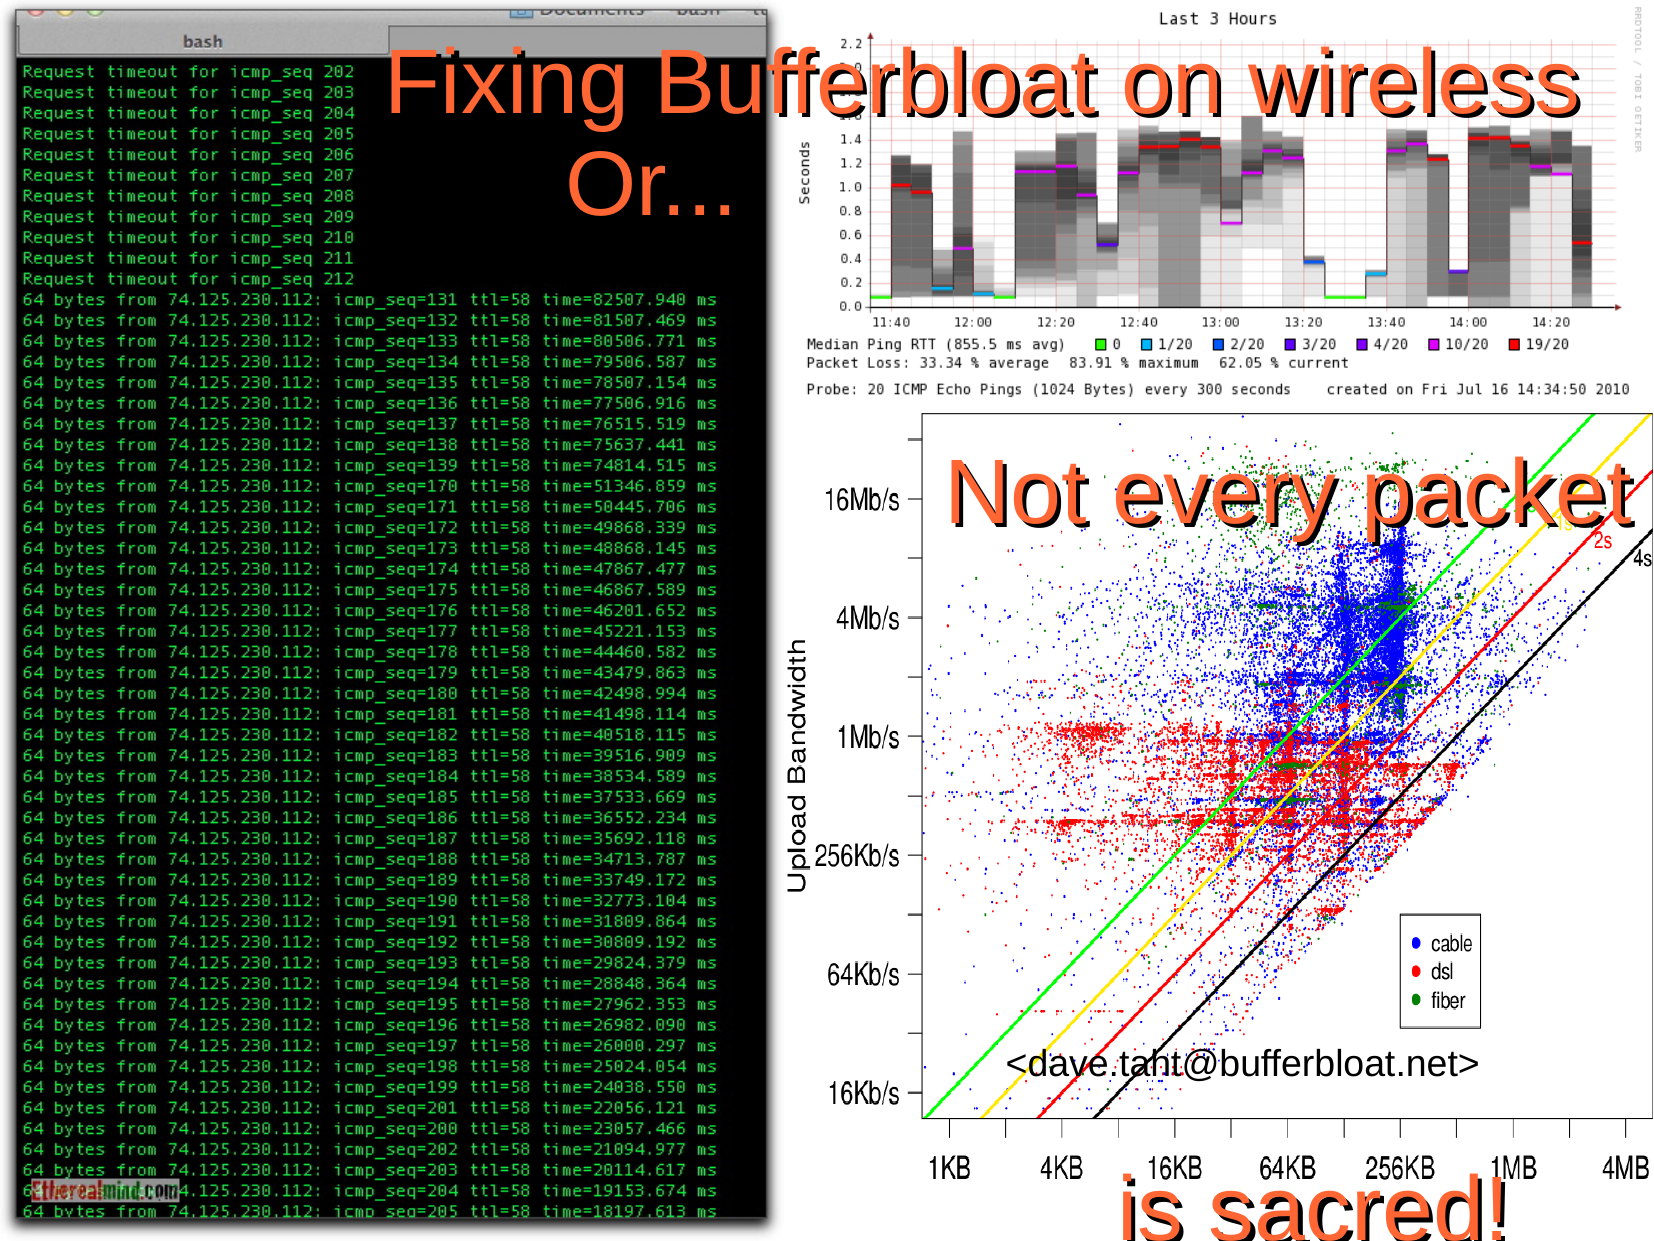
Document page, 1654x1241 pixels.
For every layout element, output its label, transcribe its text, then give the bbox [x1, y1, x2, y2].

text_box Dave Taht <dave.taht@bufferbloat.net> [969, 1035, 1654, 1105]
picture [787, 0, 1650, 30]
picture [0, 0, 784, 1241]
title Fixing Bufferbloat on wireless Or... Not every packet is sacred! [272, 30, 1654, 1241]
